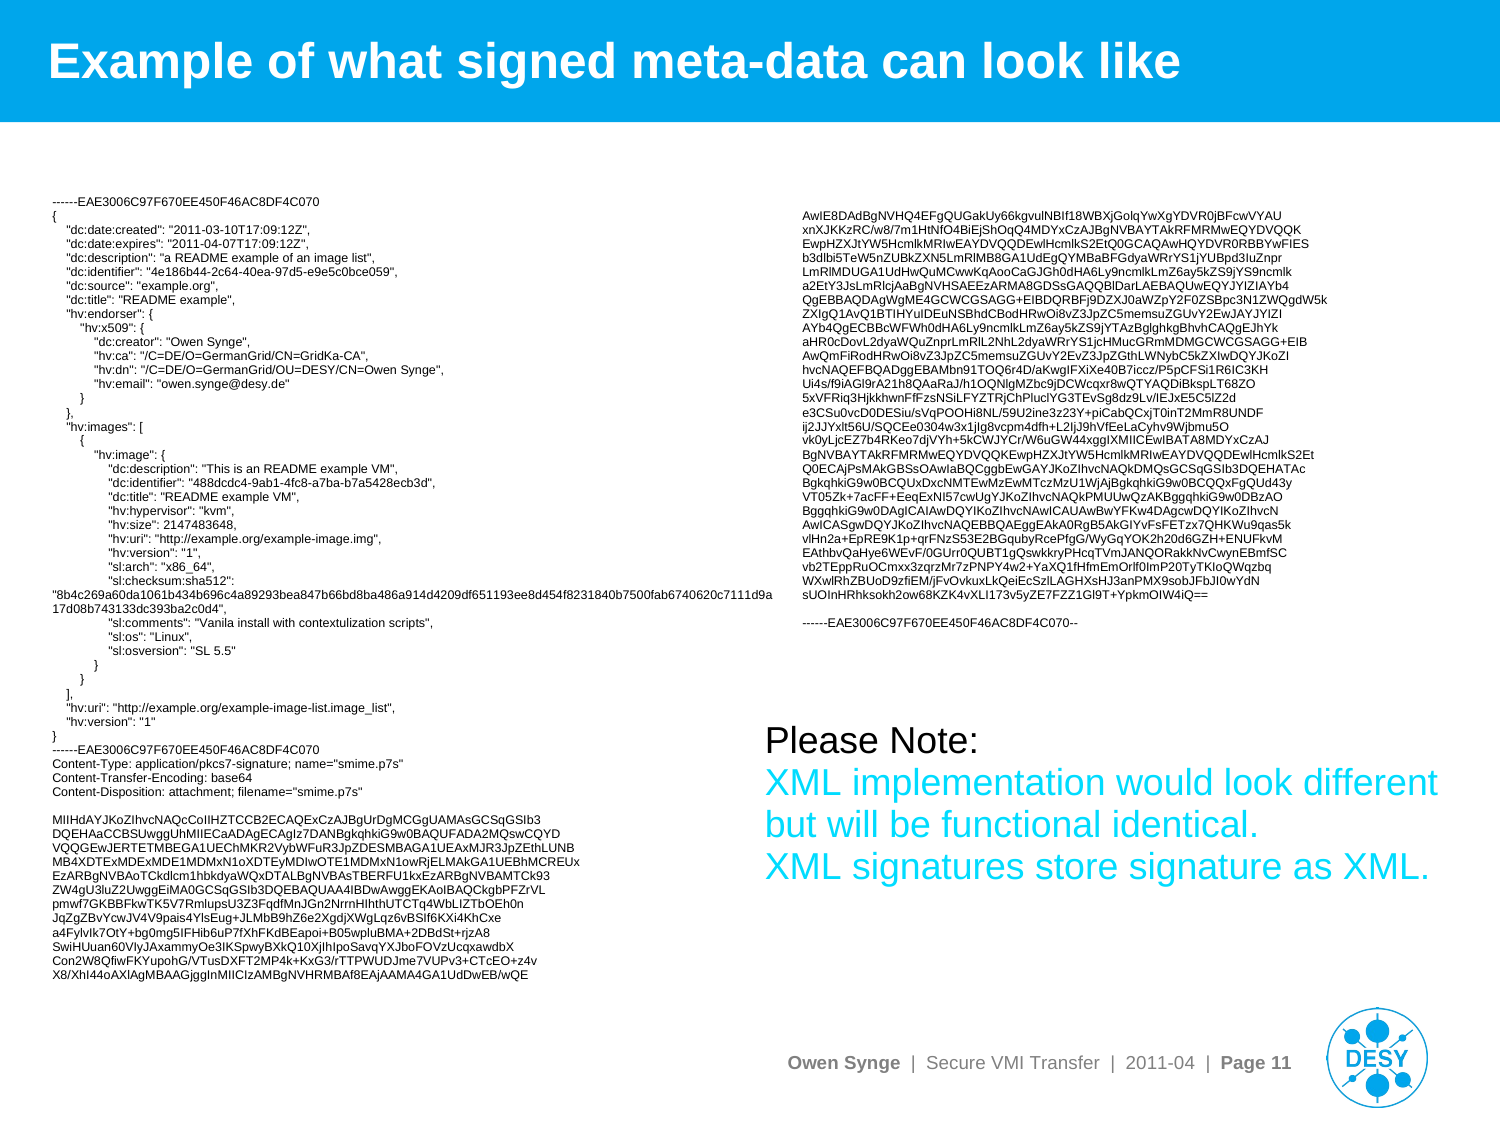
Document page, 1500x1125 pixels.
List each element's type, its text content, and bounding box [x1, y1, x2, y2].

text_box ------EAE3006C97F670EE450F46AC8DF4C070 { "dc:date:created": "2011-03-10T17:09:12Z", "dc:date:expires": "2011-04-07T17:09:12Z", "dc:description": "a README example of an image list", "dc:identifier": "4e186b44-2c64-40ea-97d5-e9e5c0bce059", "dc:source": "example.org", "dc:title": "README example", "hv:endorser": { "hv:x509": { "dc:creator": "Owen Synge", "hv:ca": "/C=DE/O=GermanGrid/CN=GridKa-CA", "hv:dn": "/C=DE/O=GermanGrid/OU=DESY/CN=Owen Synge", "hv:email": "owen.synge@desy.de" } }, "hv:images": [ { "hv:image": { "dc:description": "This is an README example VM", "dc:identifier": "488dcdc4-9ab1-4fc8-a7ba-b7a5428ecb3d", "dc:title": "README example VM", "hv:hypervisor": "kvm", "hv:size": 2147483648, "hv:uri": "http://example.org/example-image.img", "hv:version": "1", "sl:arch": "x86_64", "sl:checksum:sha512": "8b4c269a60da1061b434b696c4a89293bea847b66bd8ba486a914d4209df651193ee8d454f8231840b7500fab6740620c7111d9a17d08b743133dc393ba2c0d4", "sl:comments": "Vanila install with contextulization scripts", "sl:os": "Linux", "sl:osversion": "SL 5.5" } } ], "hv:uri": "http://example.org/example-image-list.image_list", "hv:version": "1" } ------EAE3006C97F670EE450F46AC8DF4C070 Content-Type: application/pkcs7-signature; name="smime.p7s" Content-Transfer-Encoding: base64 Content-Disposition: attachment; filename="smime.p7s" MIIHdAYJKoZIhvcNAQcCoIIHZTCCB2ECAQExCzAJBgUrDgMCGgUAMAsGCSqGSIb3 DQEHAaCCBSUwggUhMIIECaADAgECAgIz7DANBgkqhkiG9w0BAQUFADA2MQswCQYD VQQGEwJERTETMBEGA1UEChMKR2VybWFuR3JpZDESMBAGA1UEAxMJR3JpZEthLUNB MB4XDTExMDExMDE1MDMxN1oXDTEyMDIwOTE1MDMxN1owRjELMAkGA1UEBhMCREUx EzARBgNVBAoTCkdlcm1hbkdyaWQxDTALBgNVBAsTBERFU1kxEzARBgNVBAMTCk93 ZW4gU3luZ2UwggEiMA0GCSqGSIb3DQEBAQUAA4IBDwAwggEKAoIBAQCkgbPFZrVL pmwf7GKBBFkwTK5V7RmlupsU3Z3FqdfMnJGn2NrrnHIhthUTCTq4WbLIZTbOEh0n JqZgZBvYcwJV4V9pais4YlsEug+JLMbB9hZ6e2XgdjXWgLqz6vBSIf6KXi4KhCxe a4FylvIk7OtY+bg0mg5IFHib6uP7fXhFKdBEapoi+B05wpluBMA+2DBdSt+rjzA8 SwiHUuan60VIyJAxammyOe3IKSpwyBXkQ10XjIhIpoSavqYXJboFOVzUcqxawdbX Con2W8QfiwFKYupohG/VTusDXFT2MP4k+KxG3/rTTPWUDJme7VUPv3+CTcEO+z4v X8/XhI44oAXlAgMBAAGjggInMIICIzAMBgNVHRMBAf8EAjAAMA4GA1UdDwEB/wQE [37, 187, 788, 1088]
text_box AwIE8DAdBgNVHQ4EFgQUGakUy66kgvulNBIf18WBXjGolqYwXgYDVR0jBFcwVYAU xnXJKKzRC/w8/7m1HtNfO4BiEjShOqQ4MDYxCzAJBgNVBAYTAkRFMRMwEQYDVQQK EwpHZXJtYW5HcmlkMRIwEAYDVQQDEwlHcmlkS2EtQ0GCAQAwHQYDVR0RBBYwFIES b3dlbi5TeW5nZUBkZXN5LmRlMB8GA1UdEgQYMBaBFGdyaWRrYS1jYUBpd3IuZnpr LmRlMDUGA1UdHwQuMCwwKqAooCaGJGh0dHA6Ly9ncmlkLmZ6ay5kZS9jYS9ncmlk a2EtY3JsLmRlcjAaBgNVHSAEEzARMA8GDSsGAQQBlDarLAEBAQUwEQYJYIZIAYb4 QgEBBAQDAgWgME4GCWCGSAGG+EIBDQRBFj9DZXJ0aWZpY2F0ZSBpc3N1ZWQgdW5k ZXIgQ1AvQ1BTIHYuIDEuNSBhdCBodHRwOi8vZ3JpZC5memsuZGUvY2EwJAYJYIZI AYb4QgECBBcWFWh0dHA6Ly9ncmlkLmZ6ay5kZS9jYTAzBglghkgBhvhCAQgEJhYk aHR0cDovL2dyaWQuZnprLmRlL2NhL2dyaWRrYS1jcHMucGRmMDMGCWCGSAGG+EIB AwQmFiRodHRwOi8vZ3JpZC5memsuZGUvY2EvZ3JpZGthLWNybC5kZXIwDQYJKoZI hvcNAQEFBQADggEBAMbn91TOQ6r4D/aKwgIFXiXe40B7iccz/P5pCFSi1R6IC3KH Ui4s/f9iAGl9rA21h8QAaRaJ/h1OQNlgMZbc9jDCWcqxr8wQTYAQDiBkspLT68ZO 5xVFRiq3HjkkhwnFfFzsNSiLFYZTRjChPluclYG3TEvSg8dz9Lv/IEJxE5C5lZ2d e3CSu0vcD0DESiu/sVqPOOHi8NL/59U2ine3z23Y+piCabQCxjT0inT2MmR8UNDF ij2JJYxlt56U/SQCEe0304w3x1jIg8vcpm4dfh+L2IjJ9hVfEeLaCyhv9Wjbmu5O vk0yLjcEZ7b4RKeo7djVYh+5kCWJYCr/W6uGW44xggIXMIICEwIBATA8MDYxCzAJ BgNVBAYTAkRFMRMwEQYDVQQKEwpHZXJtYW5HcmlkMRIwEAYDVQQDEwlHcmlkS2Et Q0ECAjPsMAkGBSsOAwIaBQCggbEwGAYJKoZIhvcNAQkDMQsGCSqGSIb3DQEHATAc BgkqhkiG9w0BCQUxDxcNMTEwMzEwMTczMzU1WjAjBgkqhkiG9w0BCQQxFgQUd43y VT05Zk+7acFF+EeqExNI57cwUgYJKoZIhvcNAQkPMUUwQzAKBggqhkiG9w0DBzAO BggqhkiG9w0DAgICAIAwDQYIKoZIhvcNAwICAUAwBwYFKw4DAgcwDQYIKoZIhvcN AwICASgwDQYJKoZIhvcNAQEBBQAEggEAkA0RgB5AkGIYvFsFETzx7QHKWu9qas5k vlHn2a+EpRE9K1p+qrFNzS53E2BGqubyRcePfgG/WyGqYOK2h20d6GZH+ENUFkvM EAthbvQaHye6WEvF/0GUrr0QUBT1gQswkkryPHcqTVmJANQORakkNvCwynEBmfSC vb2TEppRuOCmxx3zqrzMr7zPNPY4w2+YaXQ1fHfmEmOrlf0ImP20TyTKIoQWqzbq WXwlRhZBUoD9zfiEM/jFvOvkuxLkQeiEcSzlLAGHXsHJ3anPMX9sobJFbJI0wYdN sUOInHRhksokh2ow68KZK4vXLI173v5yZE7FZZ1Gl9T+YpkmOIW4iQ== ------EAE3006C97F670EE450F46AC8DF4C070-- [787, 187, 1500, 976]
picture [1326, 1007, 1428, 1108]
title Example of what signed meta-data can look like [47, 24, 1446, 99]
text_box Please Note: XML implementation would look different but will be functional identical. XML signatures store signature as XML. [750, 712, 1463, 896]
